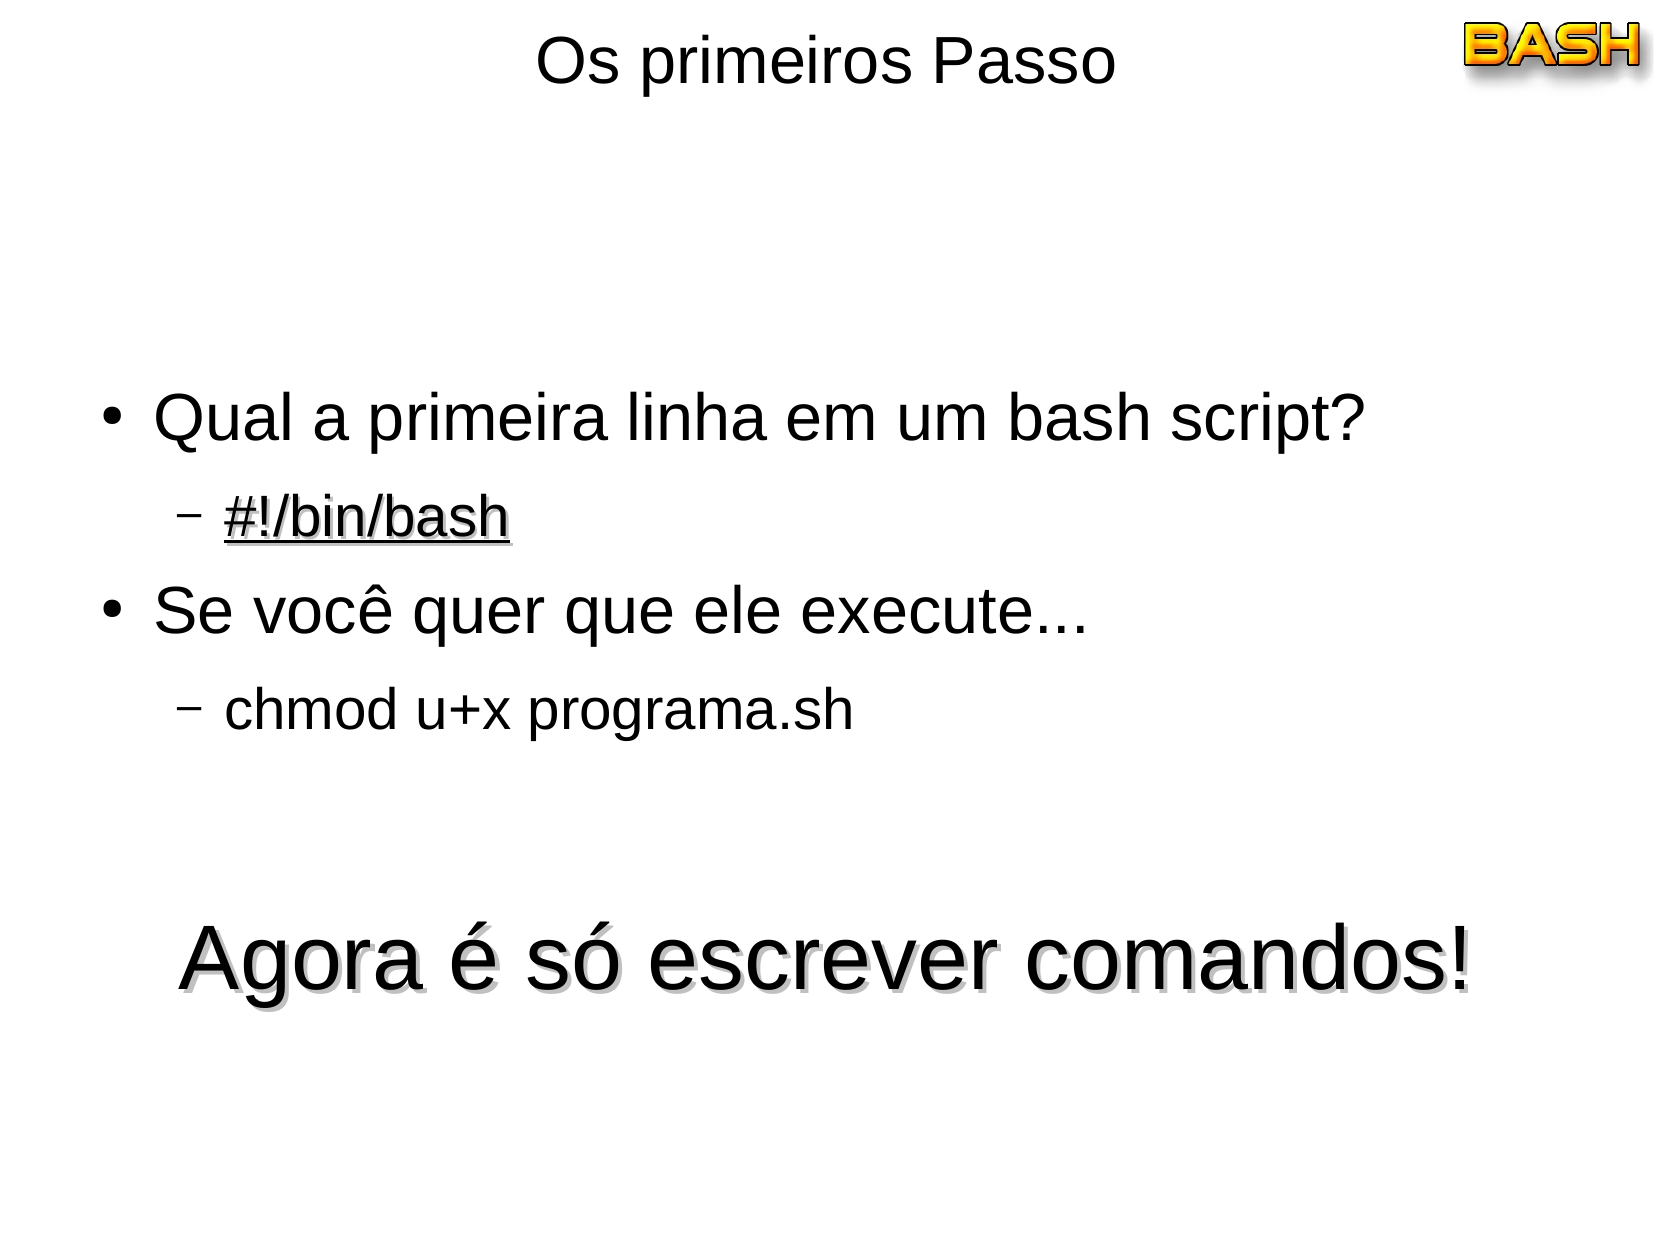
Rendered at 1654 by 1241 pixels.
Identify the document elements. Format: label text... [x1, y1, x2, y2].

list Qual a primeira linha em um bash script? #!/bin/bash Se você quer que ele execute... chmod u+x programa.sh [82, 379, 1571, 743]
title Agora é só escrever comandos! [82, 906, 1571, 1010]
picture [1450, 0, 1654, 96]
title Os primeiros Passo [82, 22, 1571, 98]
